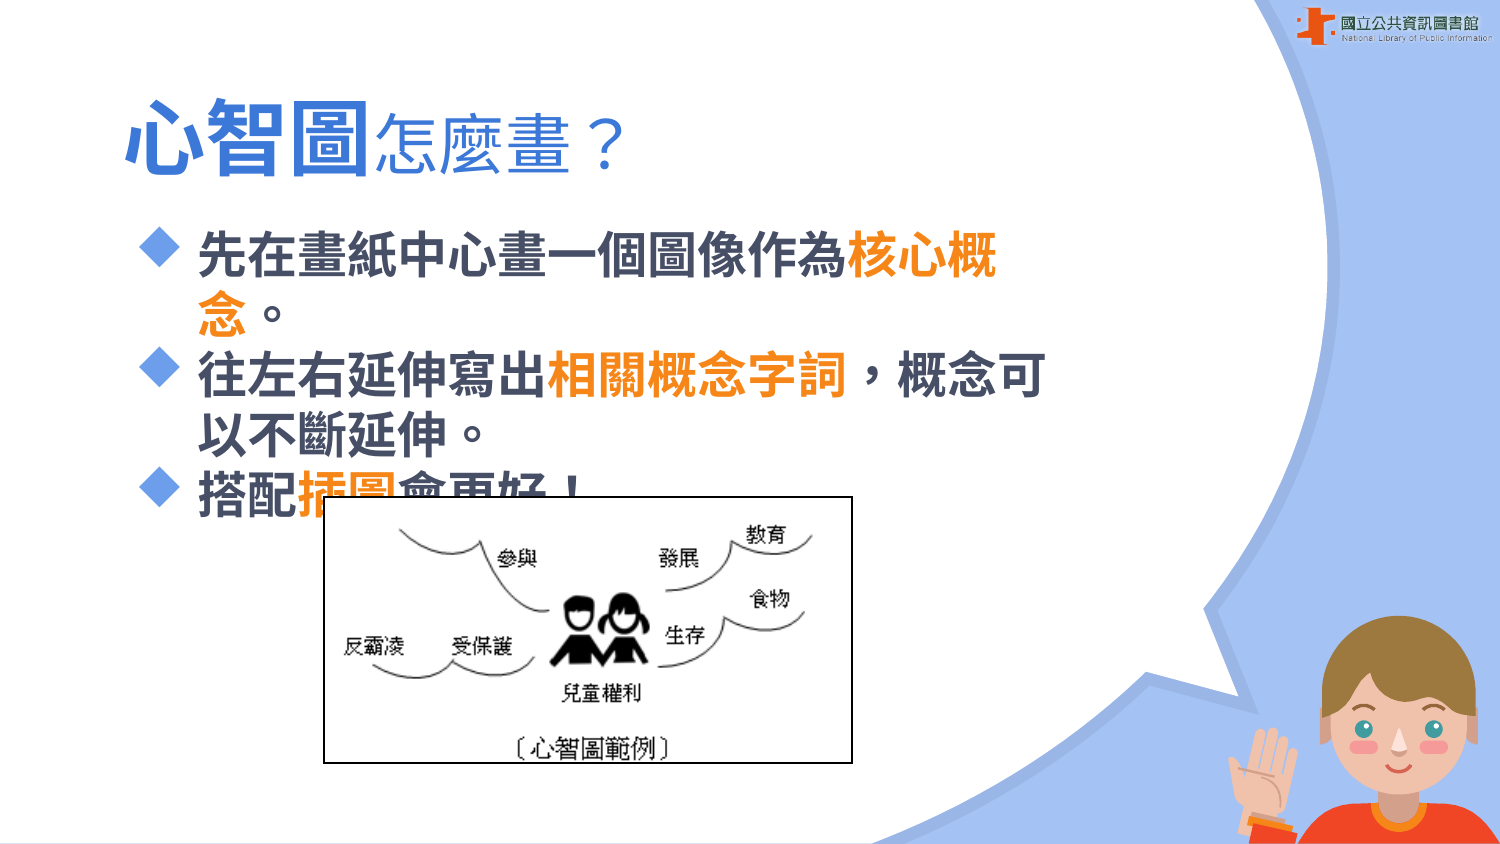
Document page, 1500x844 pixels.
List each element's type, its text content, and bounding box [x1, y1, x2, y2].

text_box [1297, 615, 1500, 844]
picture [1287, 0, 1500, 52]
title 心智圖怎麼畫？ [107, 79, 1087, 202]
text_box [1228, 727, 1298, 844]
list 先在畫紙中心畫一個圖像作為核心概念。 往左右延伸寫出相關概念字詞，概念可以不斷延伸。 搭配插圖會更好！ [107, 208, 1087, 740]
picture [324, 498, 852, 762]
